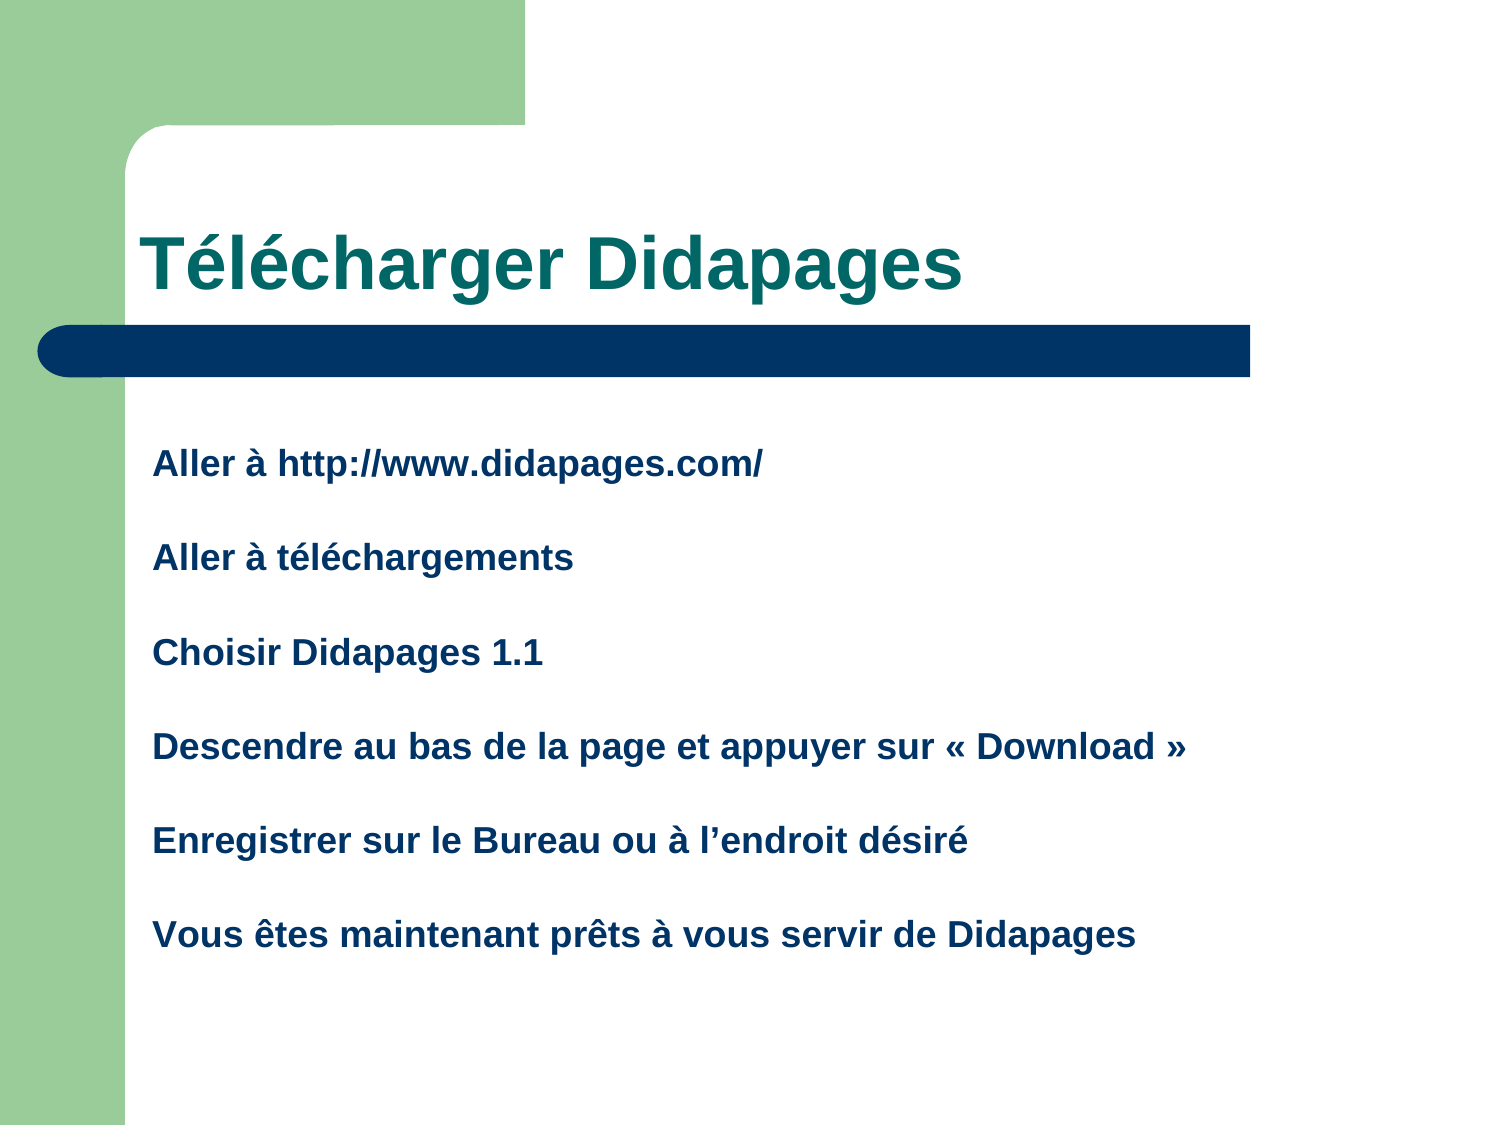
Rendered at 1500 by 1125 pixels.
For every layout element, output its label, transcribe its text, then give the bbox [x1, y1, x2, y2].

title Télécharger Didapages [124, 124, 1425, 313]
list Aller à http://www.didapages.com/ Aller à téléchargements Choisir Didapages 1.1 Descendre au bas de la page et appuyer sur « Download » Enregistrer sur le Bureau ou à l’endroit désiré Vous êtes maintenant prêts à vous servir de Didapages [137, 387, 1412, 1024]
